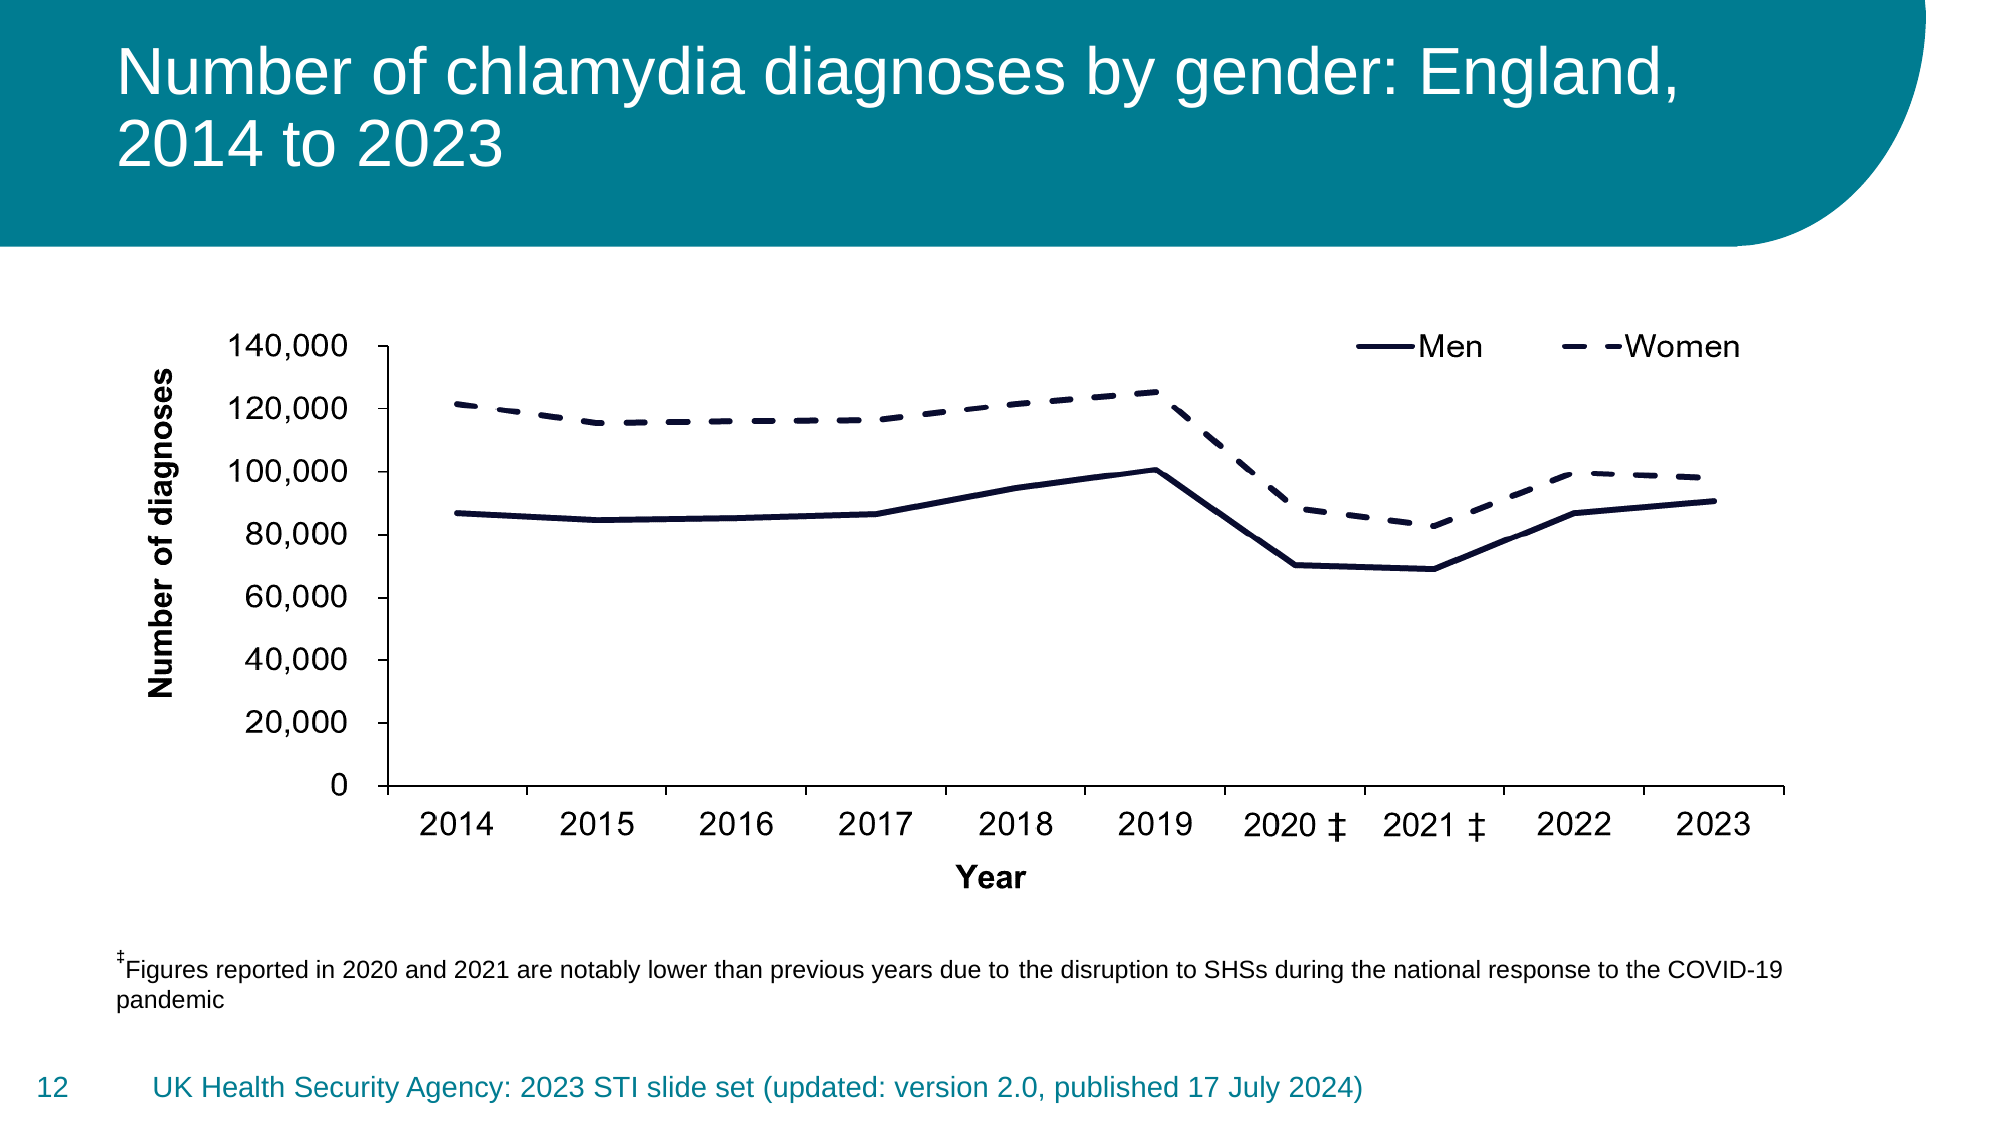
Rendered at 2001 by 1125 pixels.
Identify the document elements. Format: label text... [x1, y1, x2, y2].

text_box ‡Figures reported in 2020 and 2021 are notably lower than previous years due to the disruption to SHSs during the national response to the COVID-19 pandemic [101, 939, 1911, 1021]
title Number of chlamydia diagnoses by gender: England, 2014 to 2023 [101, 29, 1747, 189]
text_box [21, 1056, 120, 1117]
picture [137, 281, 1817, 921]
text_box UK Health Security Agency: 2023 STI slide set (updated: version 2.0, published 17 July 2024) [137, 1056, 1780, 1116]
